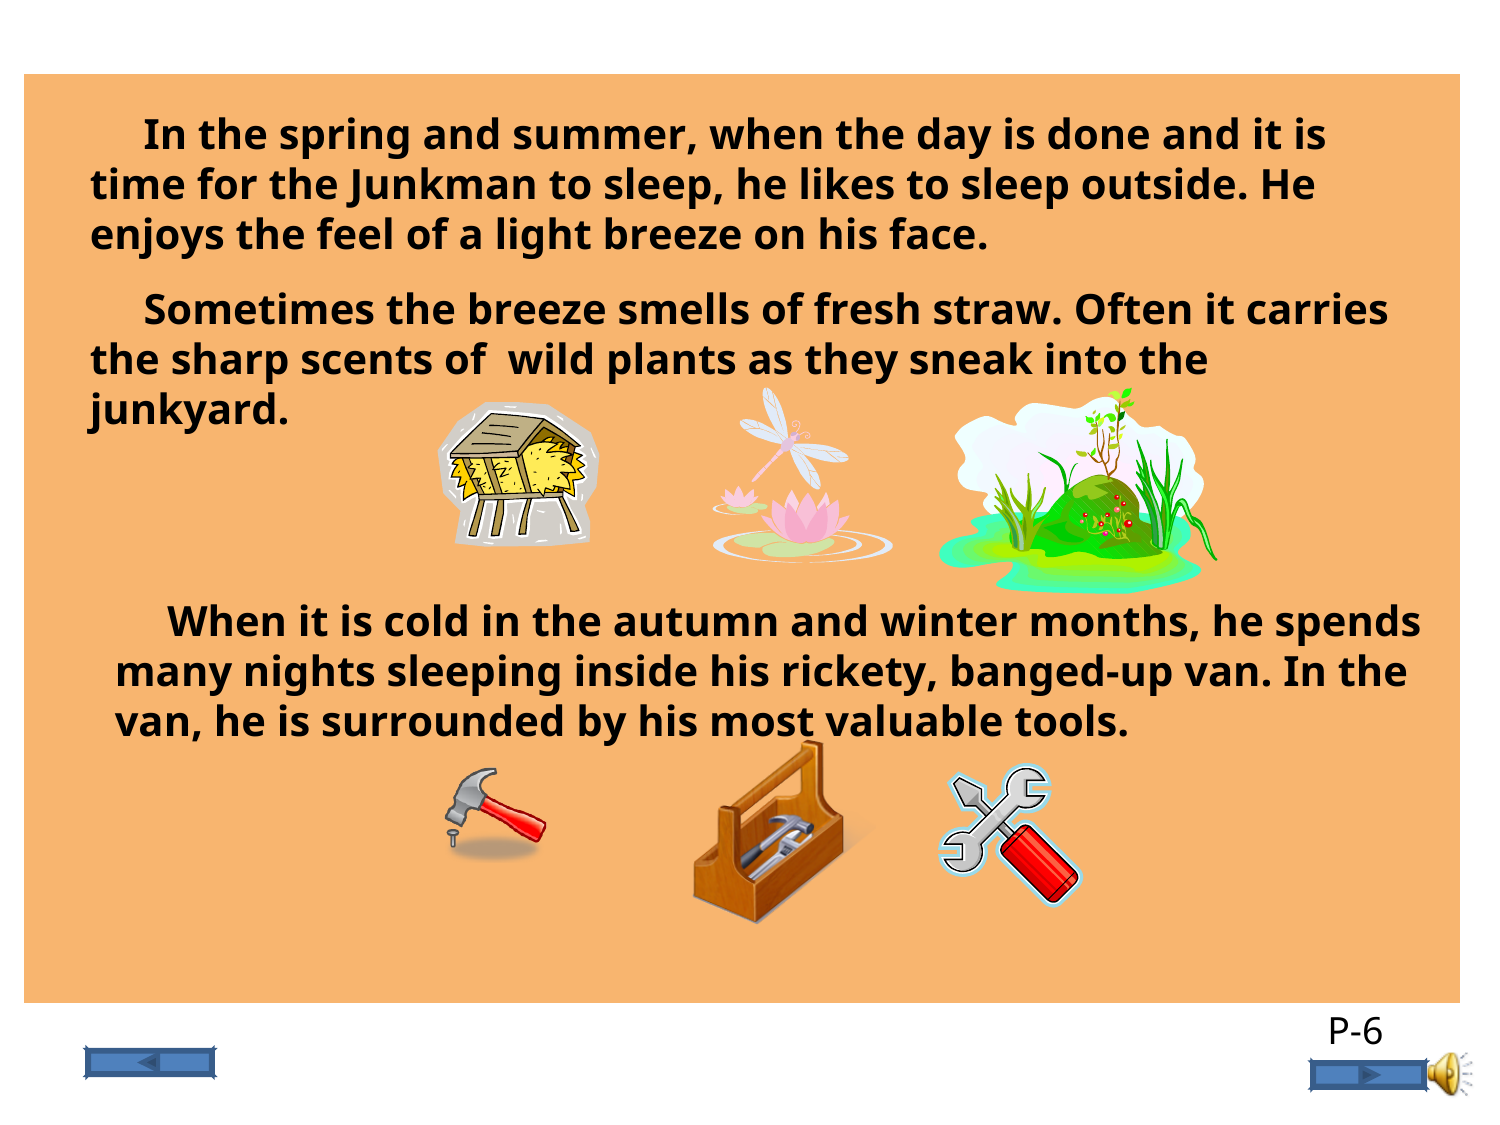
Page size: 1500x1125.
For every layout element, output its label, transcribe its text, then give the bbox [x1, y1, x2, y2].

text_box When it is cold in the autumn and winter months, he spends many nights sleeping inside his rickety, banged-up van. In the van, he is surrounded by his most valuable tools. [99, 587, 1463, 753]
text_box P-6 [1312, 999, 1438, 1061]
text_box In the spring and summer, when the day is done and it is time for the Junkman to sleep, he likes to sleep outside. He enjoys the feel of a light breeze on his face. [75, 99, 1438, 266]
text_box Sometimes the breeze smells of fresh straw. Often it carries the sharp scents of wild plants as they sneak into the junkyard. [75, 275, 1426, 441]
text_box [1313, 1062, 1426, 1088]
picture [24, 74, 1460, 1003]
picture [1426, 1051, 1477, 1102]
text_box [89, 1049, 213, 1075]
